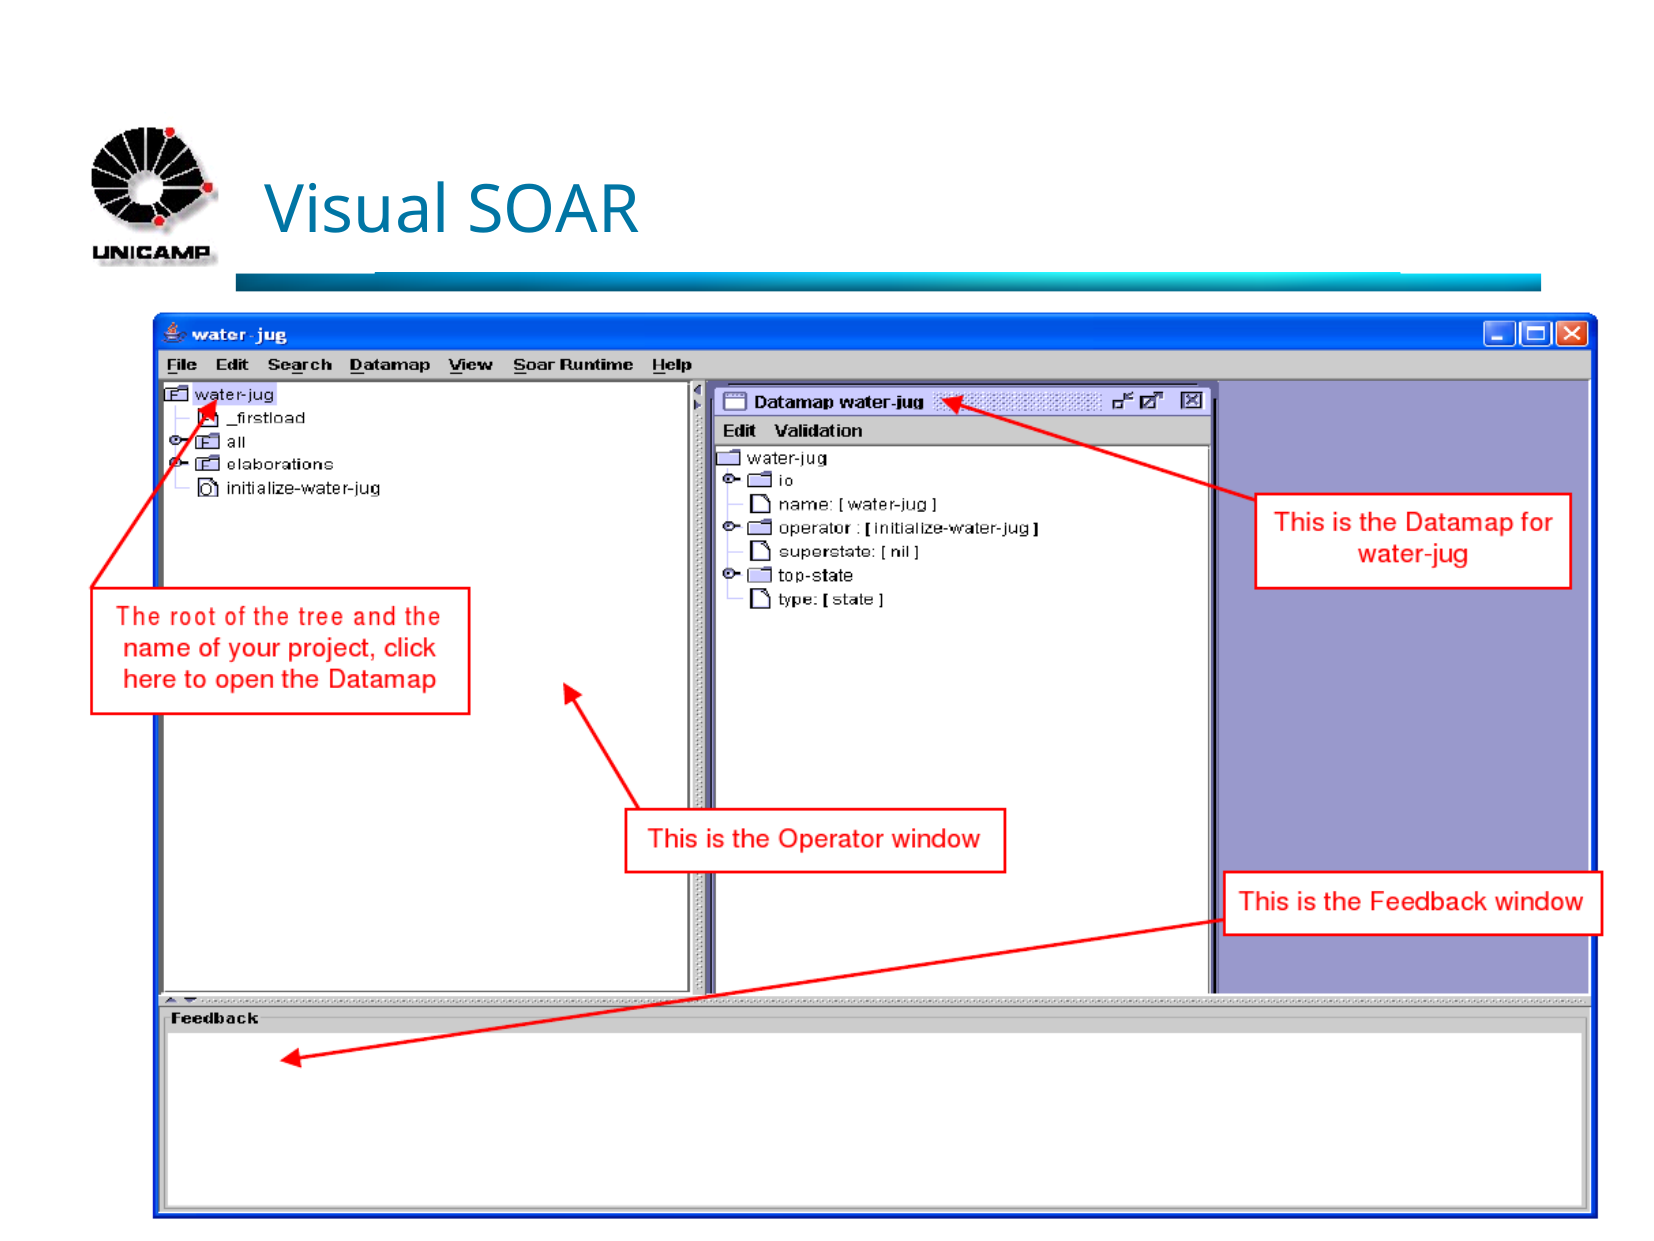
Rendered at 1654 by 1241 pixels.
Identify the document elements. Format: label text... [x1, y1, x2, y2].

picture [59, 272, 1654, 1241]
title Visual SOAR [264, 42, 1534, 250]
